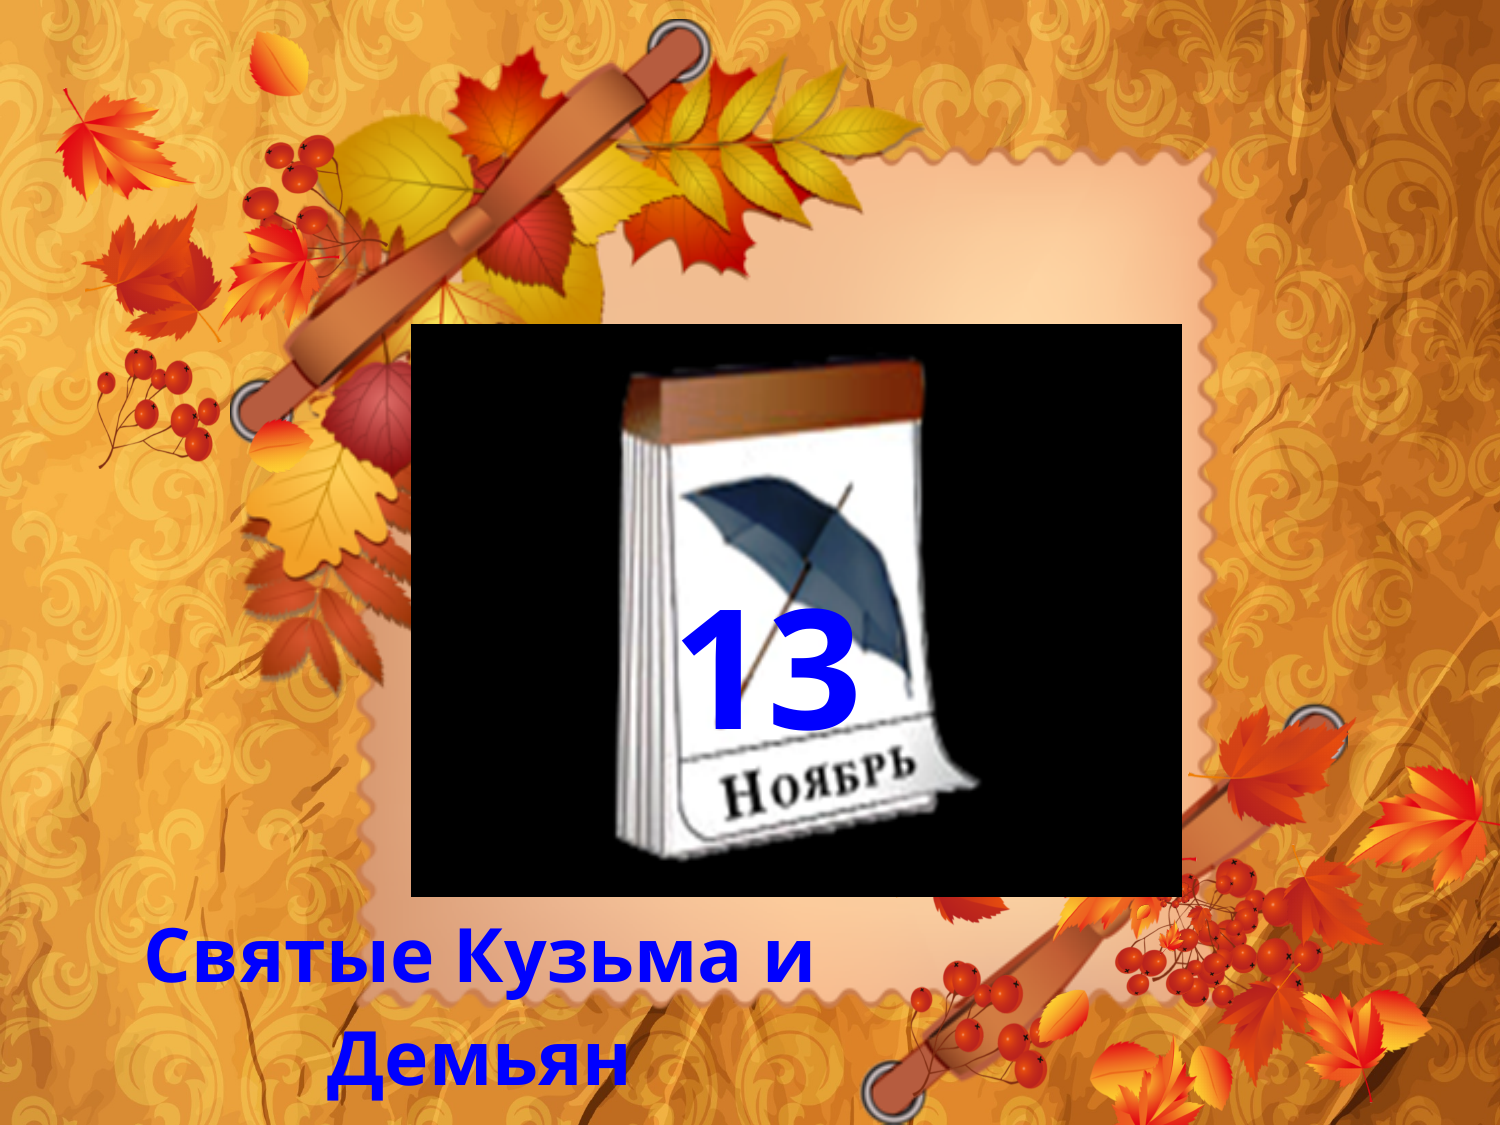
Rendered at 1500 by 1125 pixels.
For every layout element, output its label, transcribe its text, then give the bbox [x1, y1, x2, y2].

text_box 13 [590, 531, 945, 798]
text_box Святые Кузьма и Демьян [0, 885, 961, 1124]
picture [0, 0, 1500, 1125]
